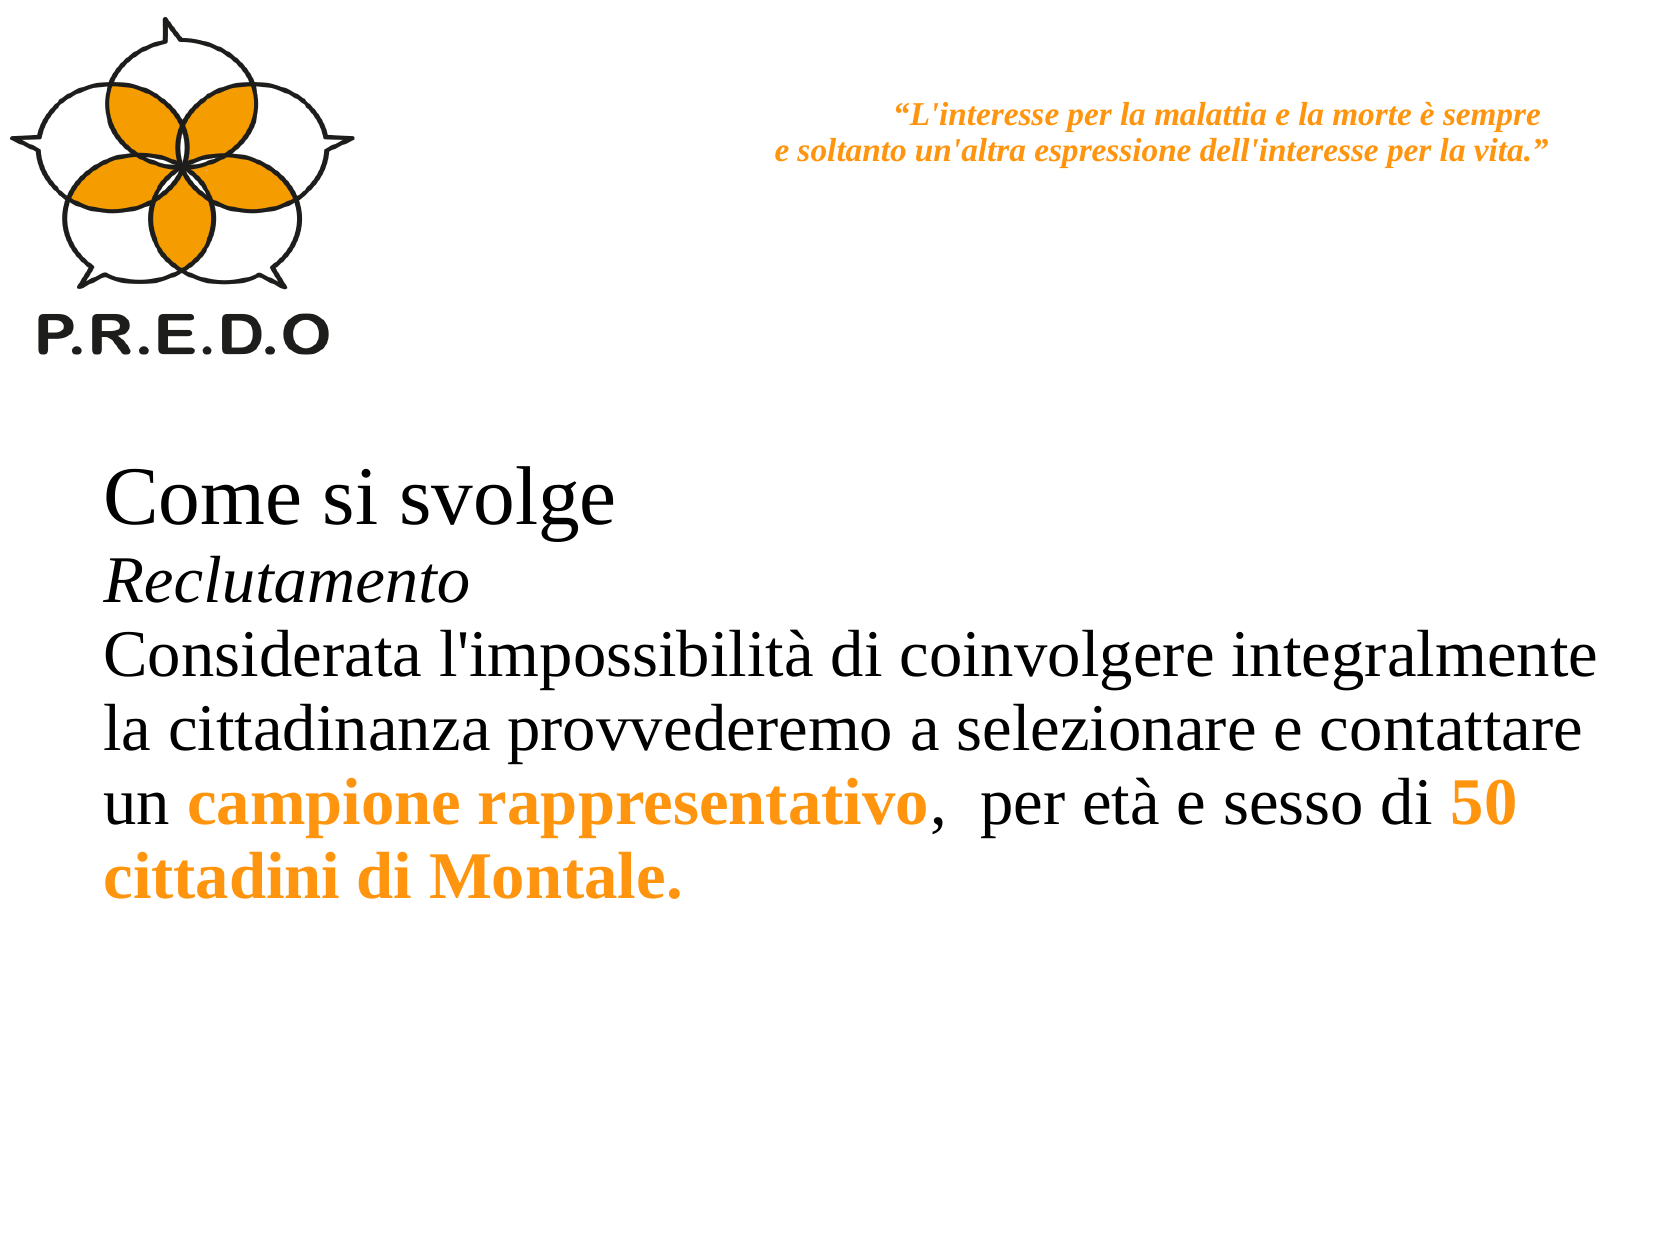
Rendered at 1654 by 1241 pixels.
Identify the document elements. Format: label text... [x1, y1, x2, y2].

picture [9, 16, 355, 355]
text_box “L'interesse per la malattia e la morte è sempre e soltanto un'altra espressione dell'interesse per la vita.” [759, 87, 1565, 178]
text_box Come si svolge Reclutamento Considerata l'impossibilità di coinvolgere integralmente la cittadinanza provvederemo a selezionare e contattare un campione rappresentativo, per età e sesso di 50 cittadini di Montale. [88, 442, 1619, 1241]
